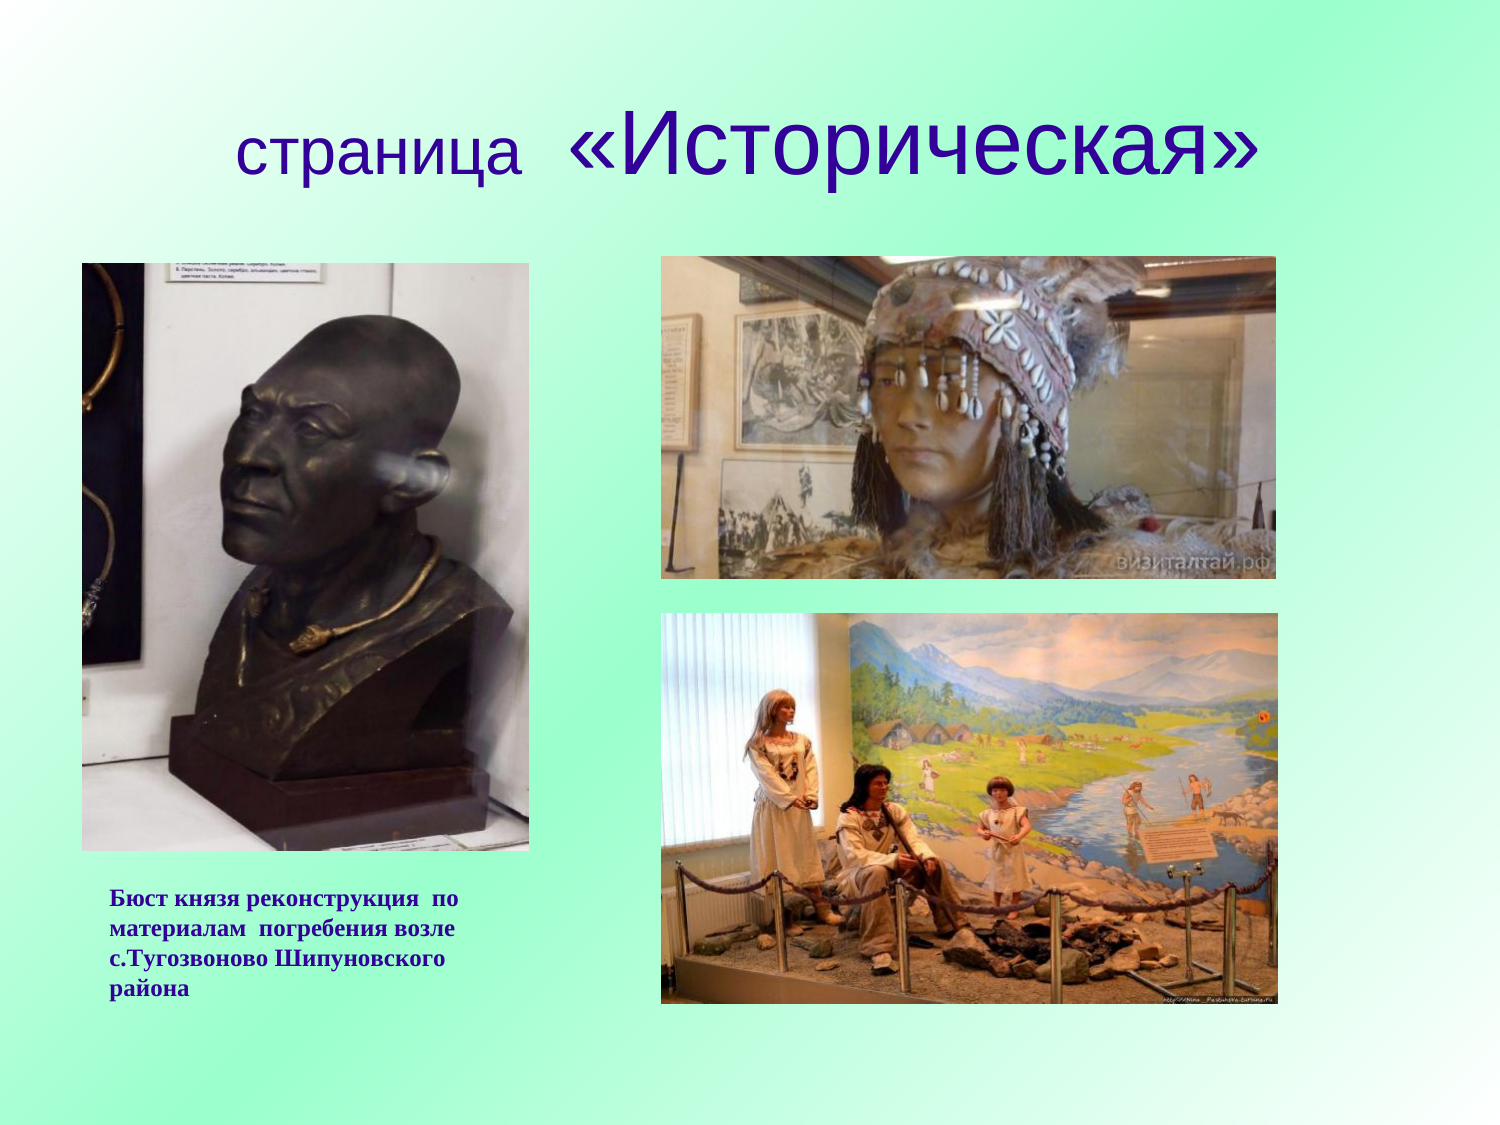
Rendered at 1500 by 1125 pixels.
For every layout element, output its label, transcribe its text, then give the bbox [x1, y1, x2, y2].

title страница «Историческая» [74, 20, 1424, 256]
text_box Бюст князя реконструкция по материалам погребения возле с.Тугозвоново Шипуновского района [94, 873, 544, 1009]
picture [661, 256, 1276, 579]
picture [82, 263, 529, 851]
picture [661, 613, 1278, 1004]
